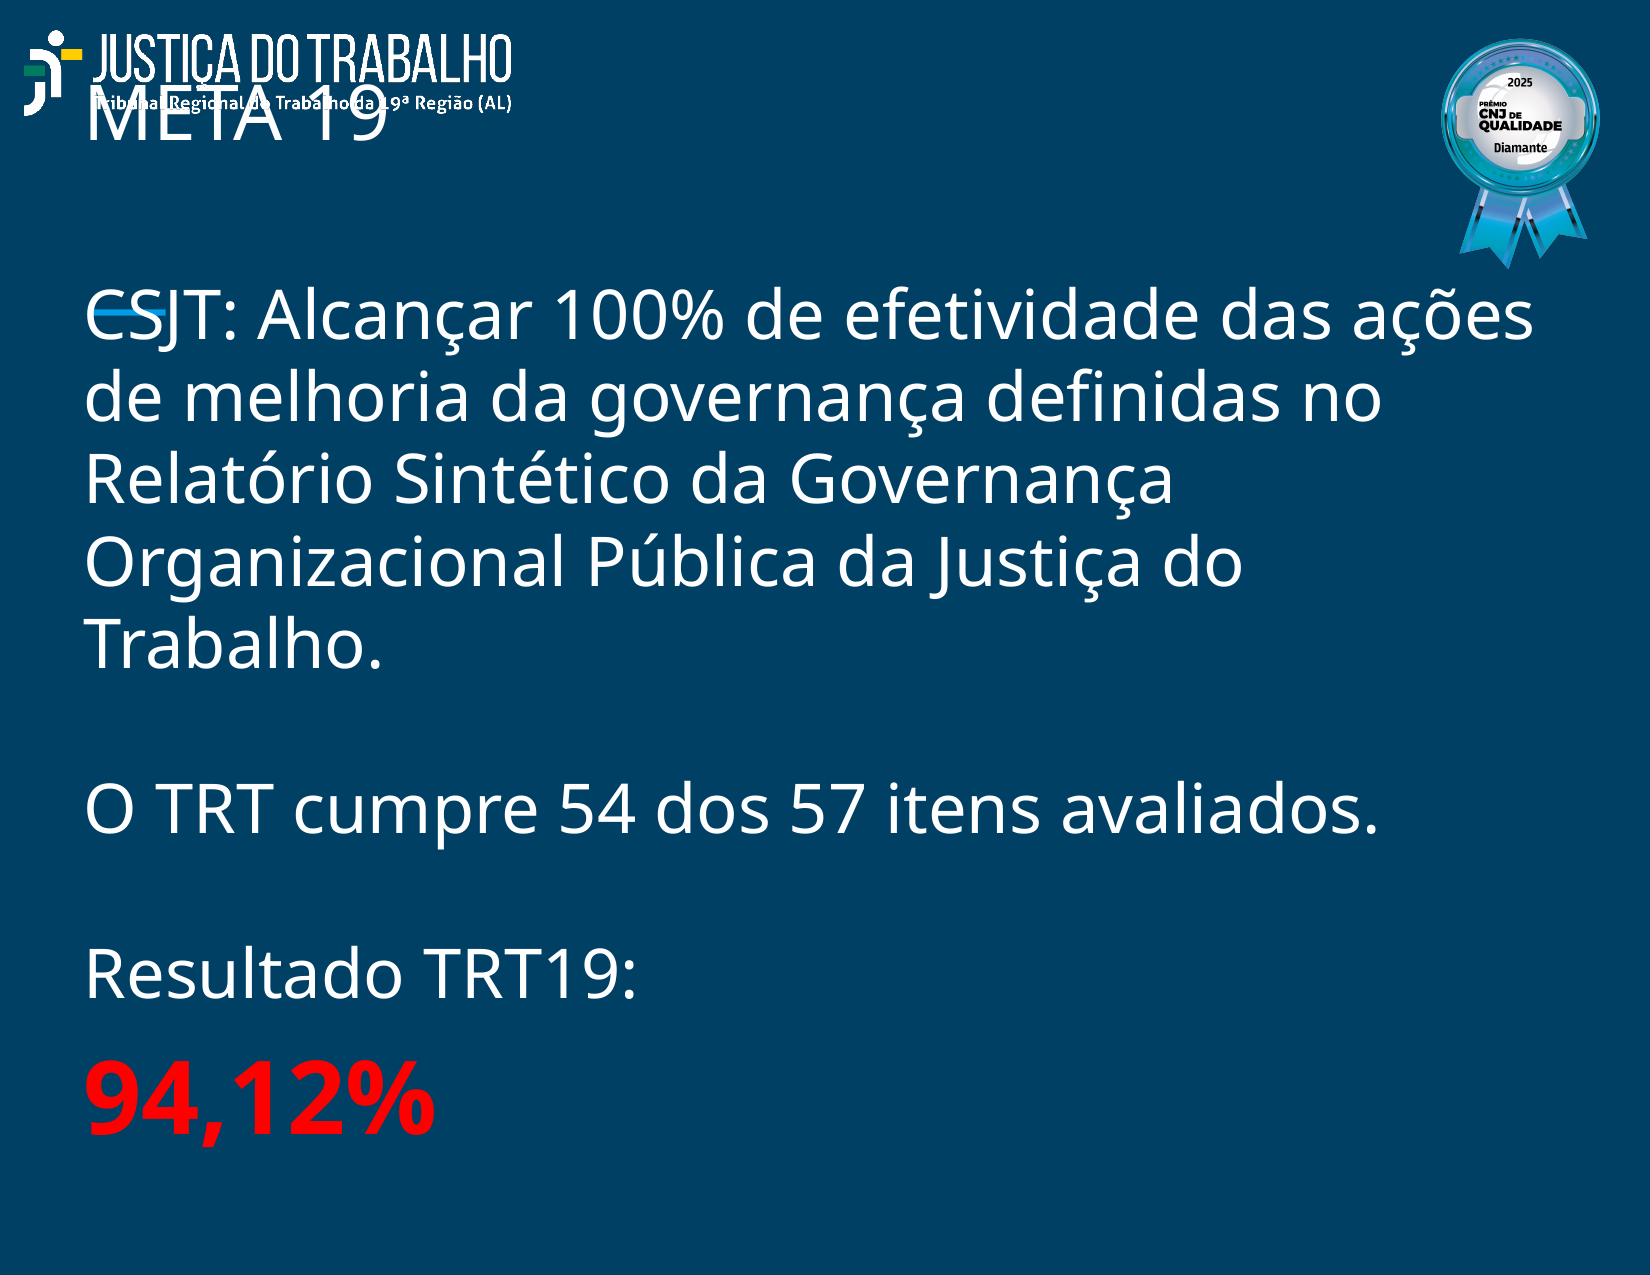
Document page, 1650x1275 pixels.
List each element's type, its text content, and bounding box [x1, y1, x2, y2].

picture [24, 30, 511, 116]
title META 19 CSJT: Alcançar 100% de efetividade das ações de melhoria da governança definidas no Relatório Sintético da Governança Organizacional Pública da Justiça do Trabalho. O TRT cumpre 54 dos 57 itens avaliados. Resultado TRT19: 94,12% [65, 211, 1575, 1174]
picture [1440, 37, 1601, 271]
